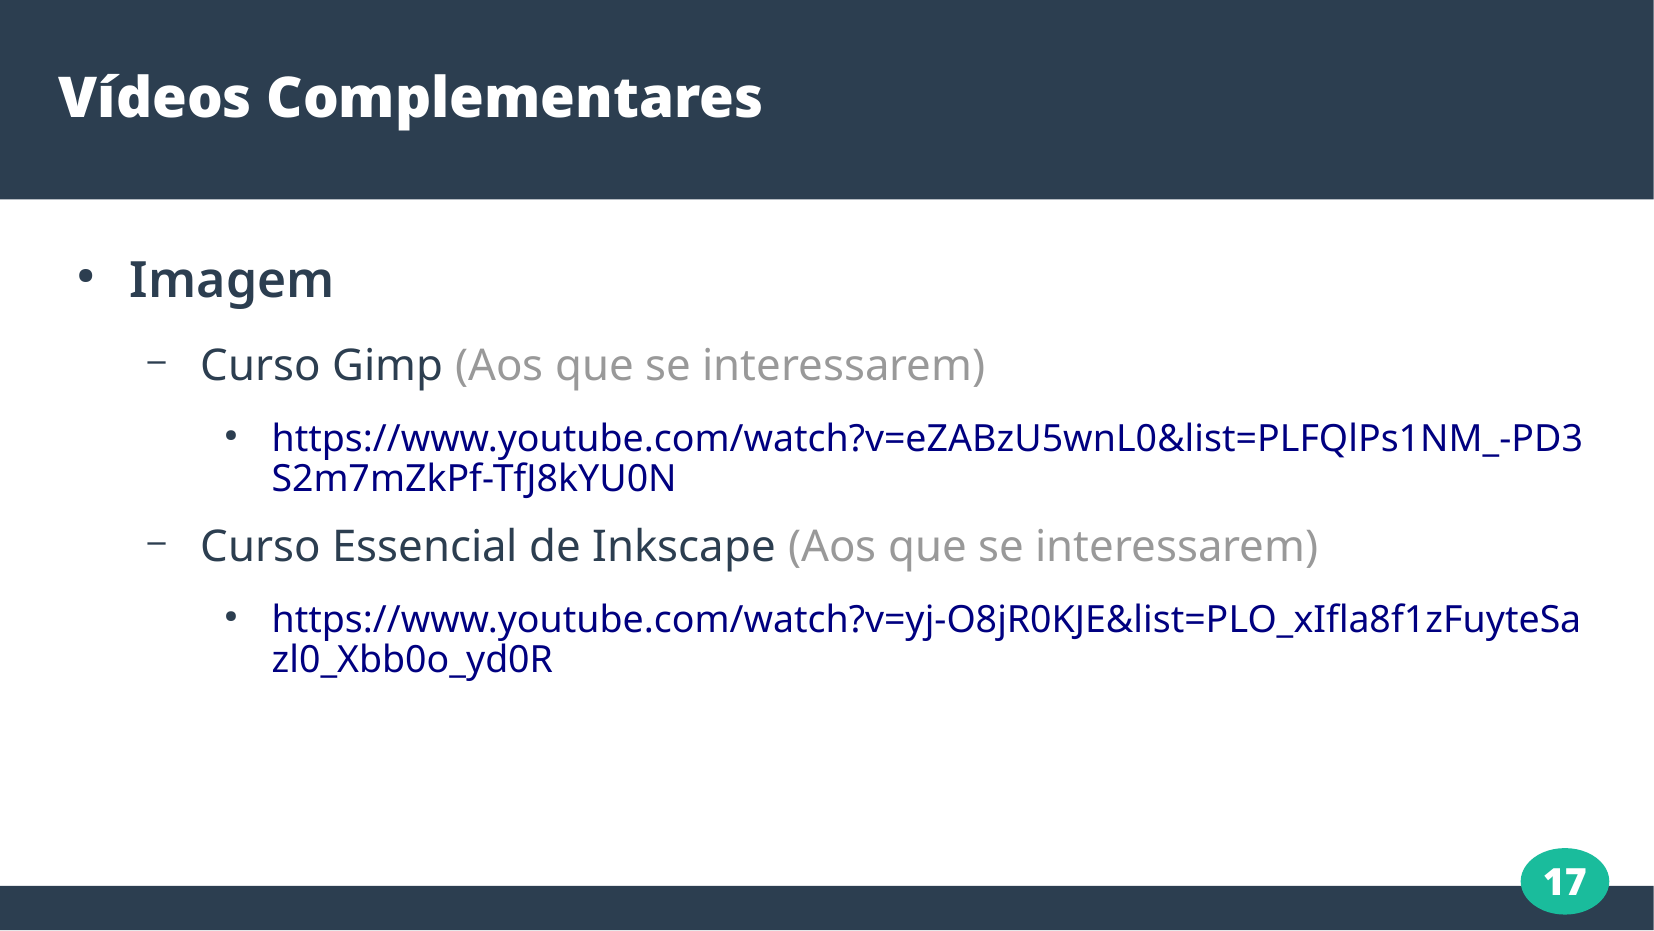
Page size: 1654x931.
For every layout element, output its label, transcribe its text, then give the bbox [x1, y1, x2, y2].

list Imagem Curso Gimp (Aos que se interessarem) https://www.youtube.com/watch?v=eZABzU5wnL0&list=PLFQlPs1NM_-PD3S2m7mZkPf-TfJ8kYU0N Curso Essencial de Inkscape (Aos que se interessarem) https://www.youtube.com/watch?v=yj-O8jR0KJE&list=PLO_xIfla8f1zFuyteSazl0_Xbb0o_yd0R [59, 243, 1595, 864]
title Vídeos Complementares [59, 37, 1595, 155]
